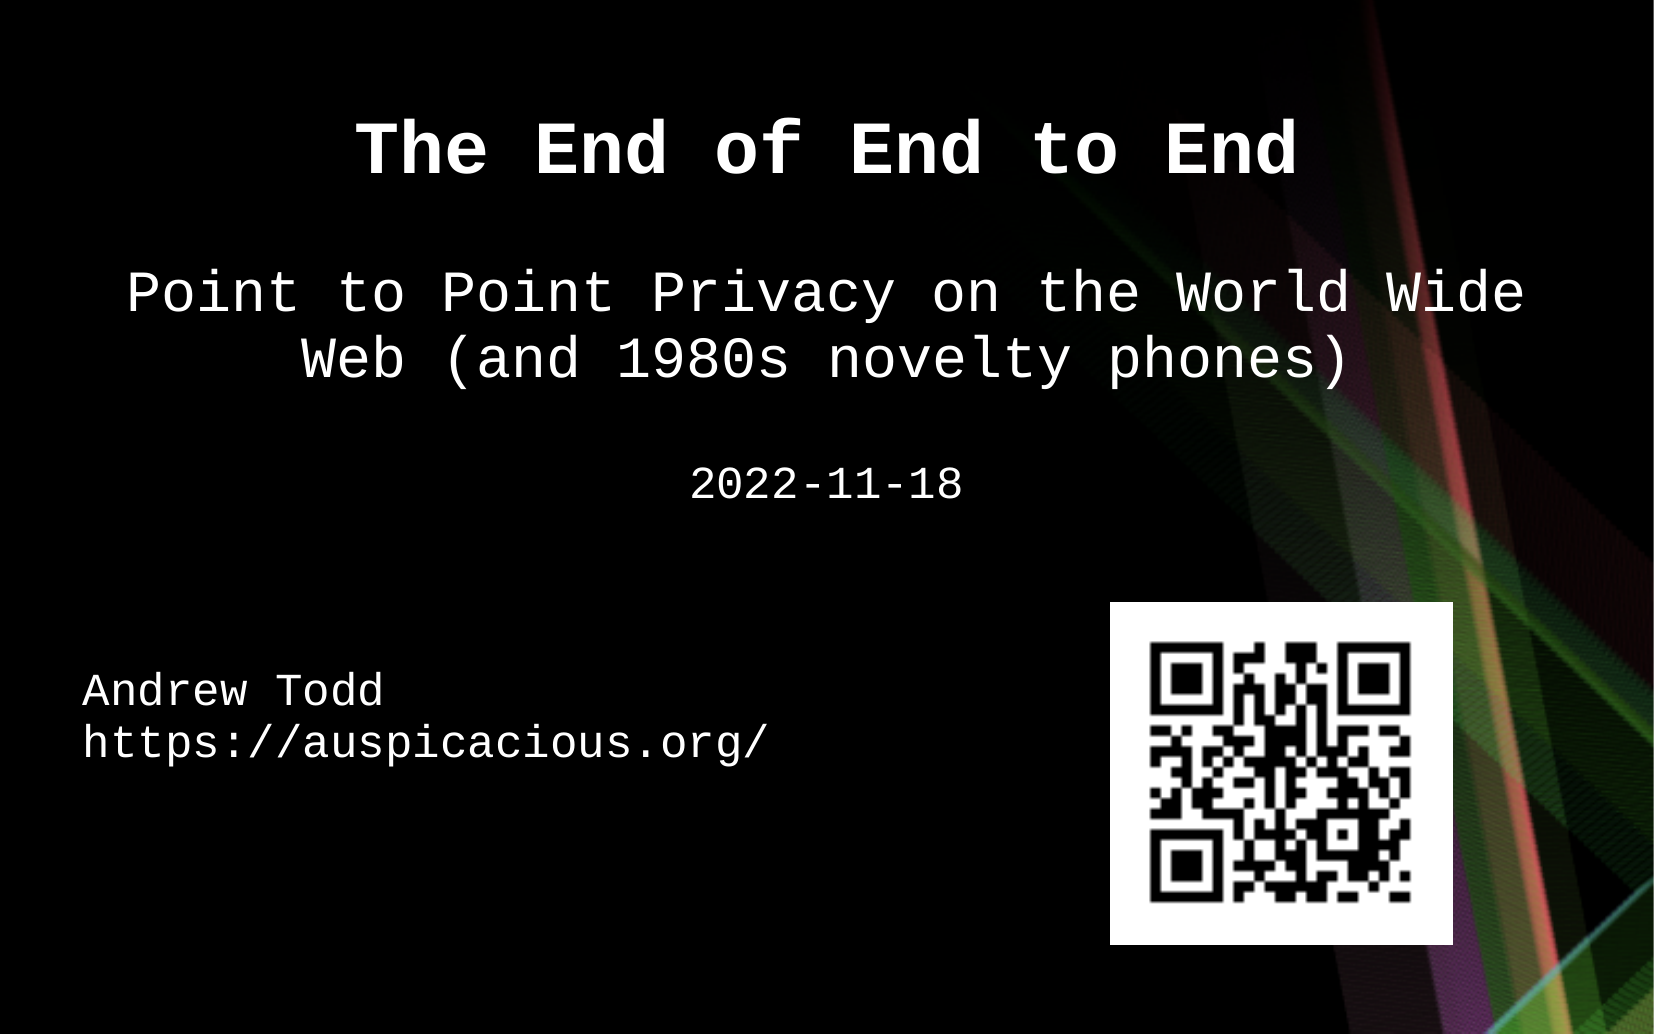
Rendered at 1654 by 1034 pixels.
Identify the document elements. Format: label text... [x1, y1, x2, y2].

picture [0, 0, 1654, 1034]
subtitle The End of End to End Point to Point Privacy on the World Wide Web (and 1980s novelty phones) 2022-11-18 Andrew Todd https://auspicacious.org/ [82, 41, 1571, 842]
